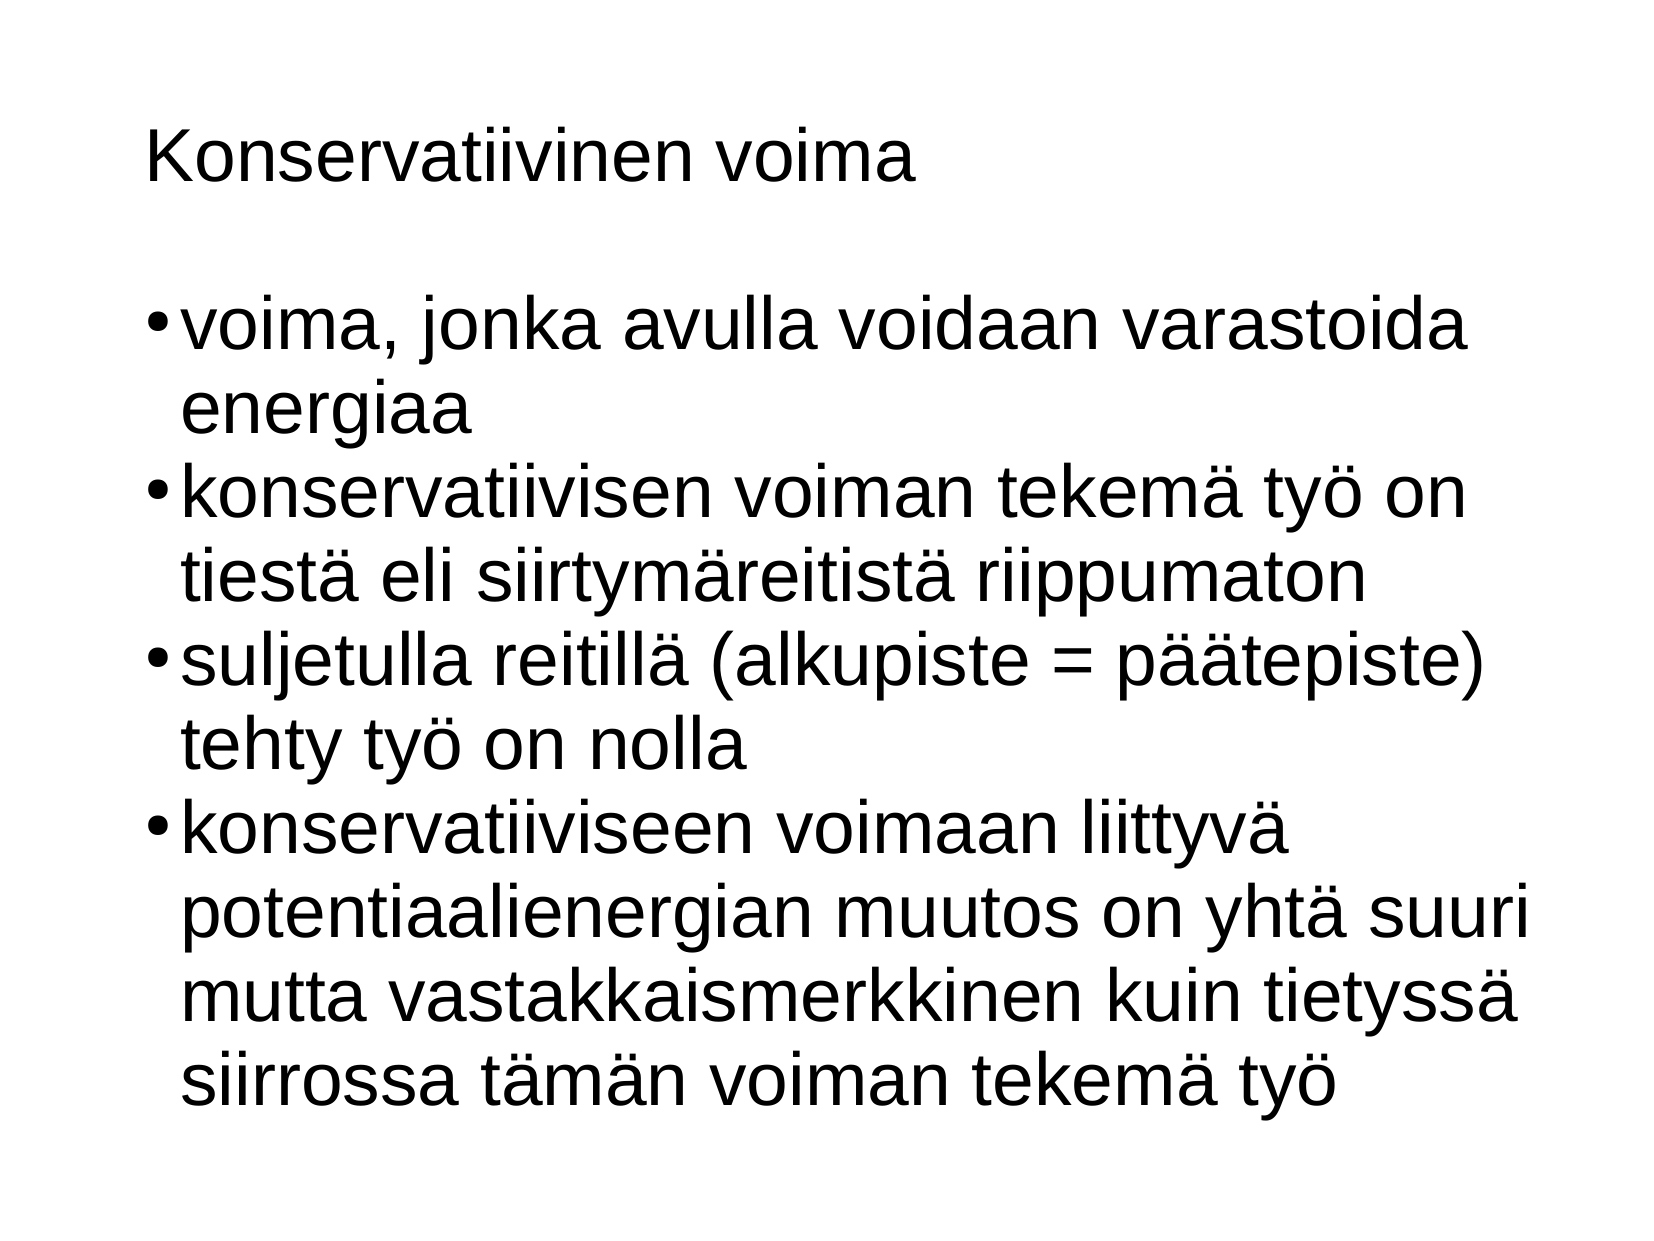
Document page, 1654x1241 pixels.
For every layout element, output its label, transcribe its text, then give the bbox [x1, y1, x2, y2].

text_box Konservatiivinen voima voima, jonka avulla voidaan varastoida energiaa konservatiivisen voiman tekemä työ on tiestä eli siirtymäreitistä riippumaton suljetulla reitillä (alkupiste = päätepiste) tehty työ on nolla konservatiiviseen voimaan liittyvä potentiaalienergian muutos on yhtä suuri mutta vastakkaismerkkinen kuin tietyssä siirrossa tämän voiman tekemä työ [129, 106, 1571, 1129]
